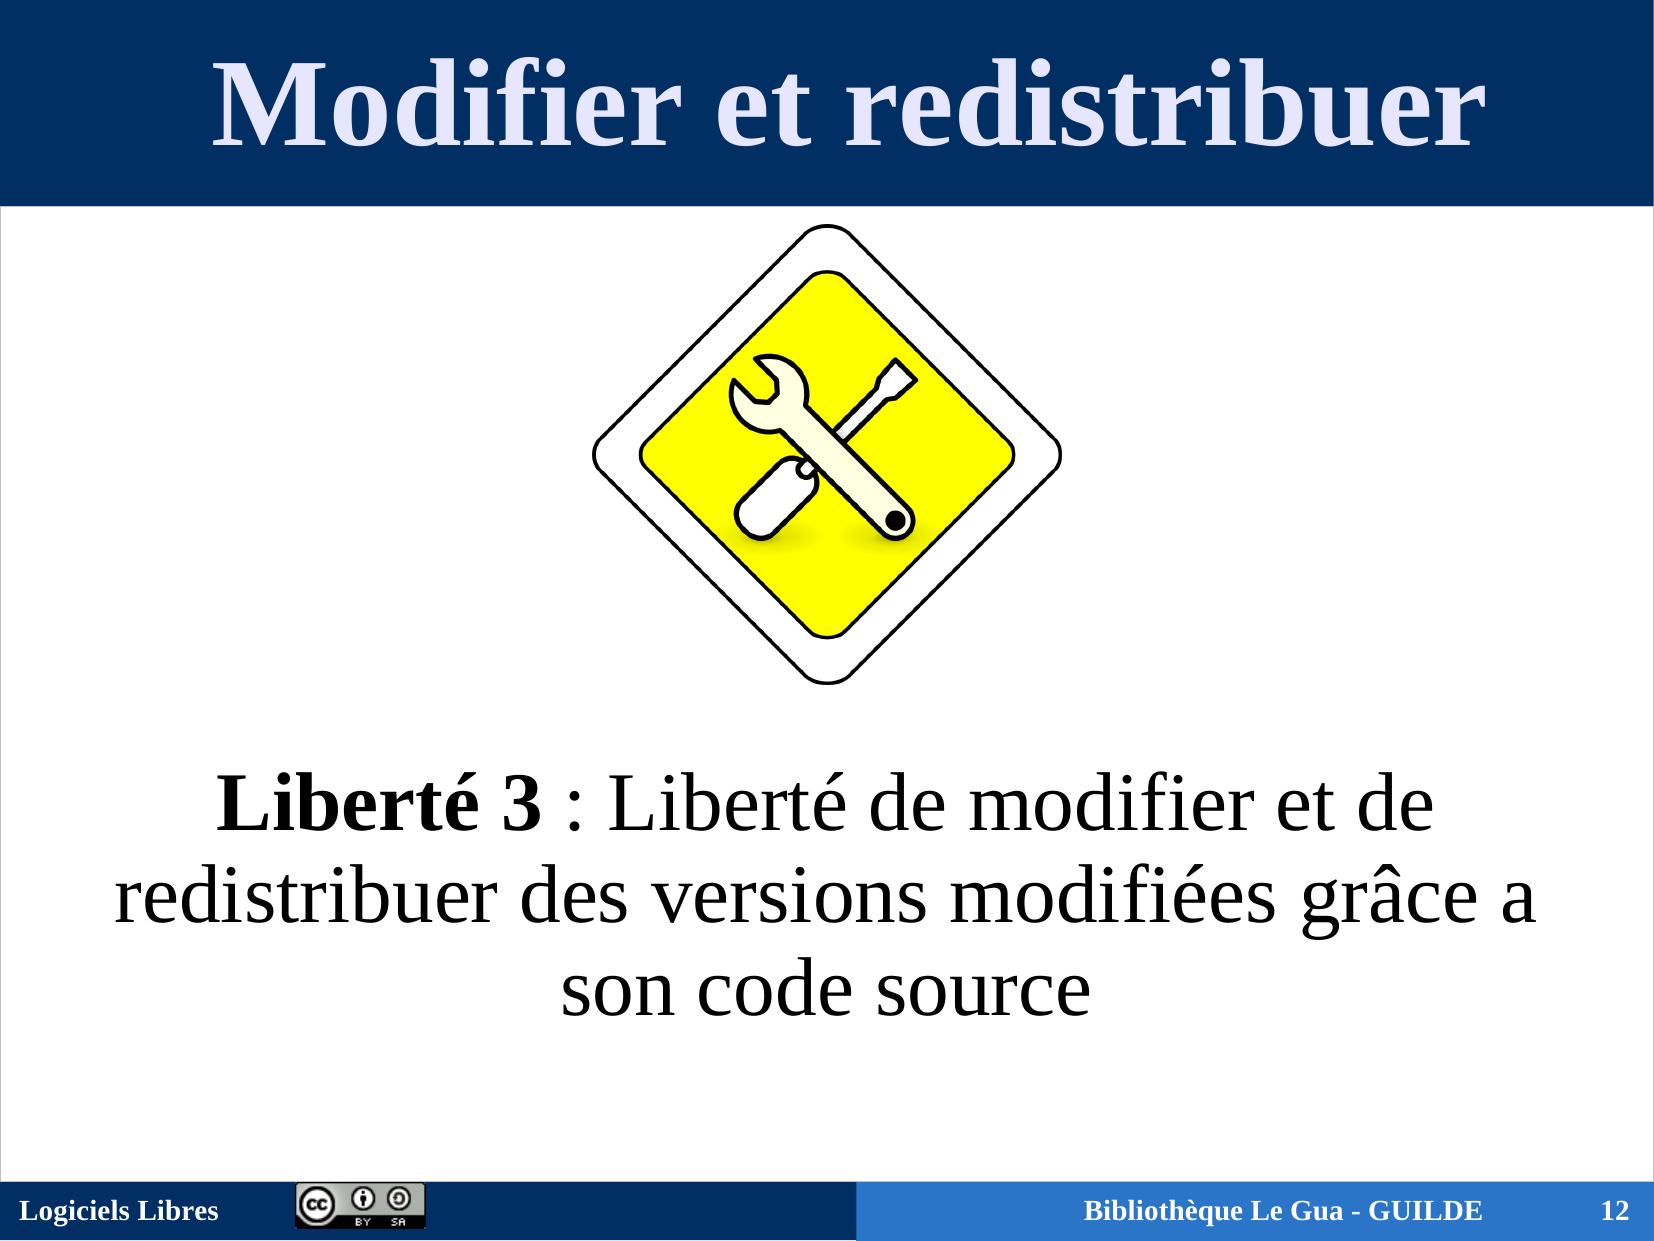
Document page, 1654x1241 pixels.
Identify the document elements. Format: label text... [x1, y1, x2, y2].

text_box Liberté 3 : Liberté de modifier et de redistribuer des versions modifiées grâce a son code source [99, 756, 1555, 1034]
picture [295, 1182, 426, 1229]
title Modifier et redistribuer [76, 0, 1565, 208]
picture [592, 224, 1062, 685]
